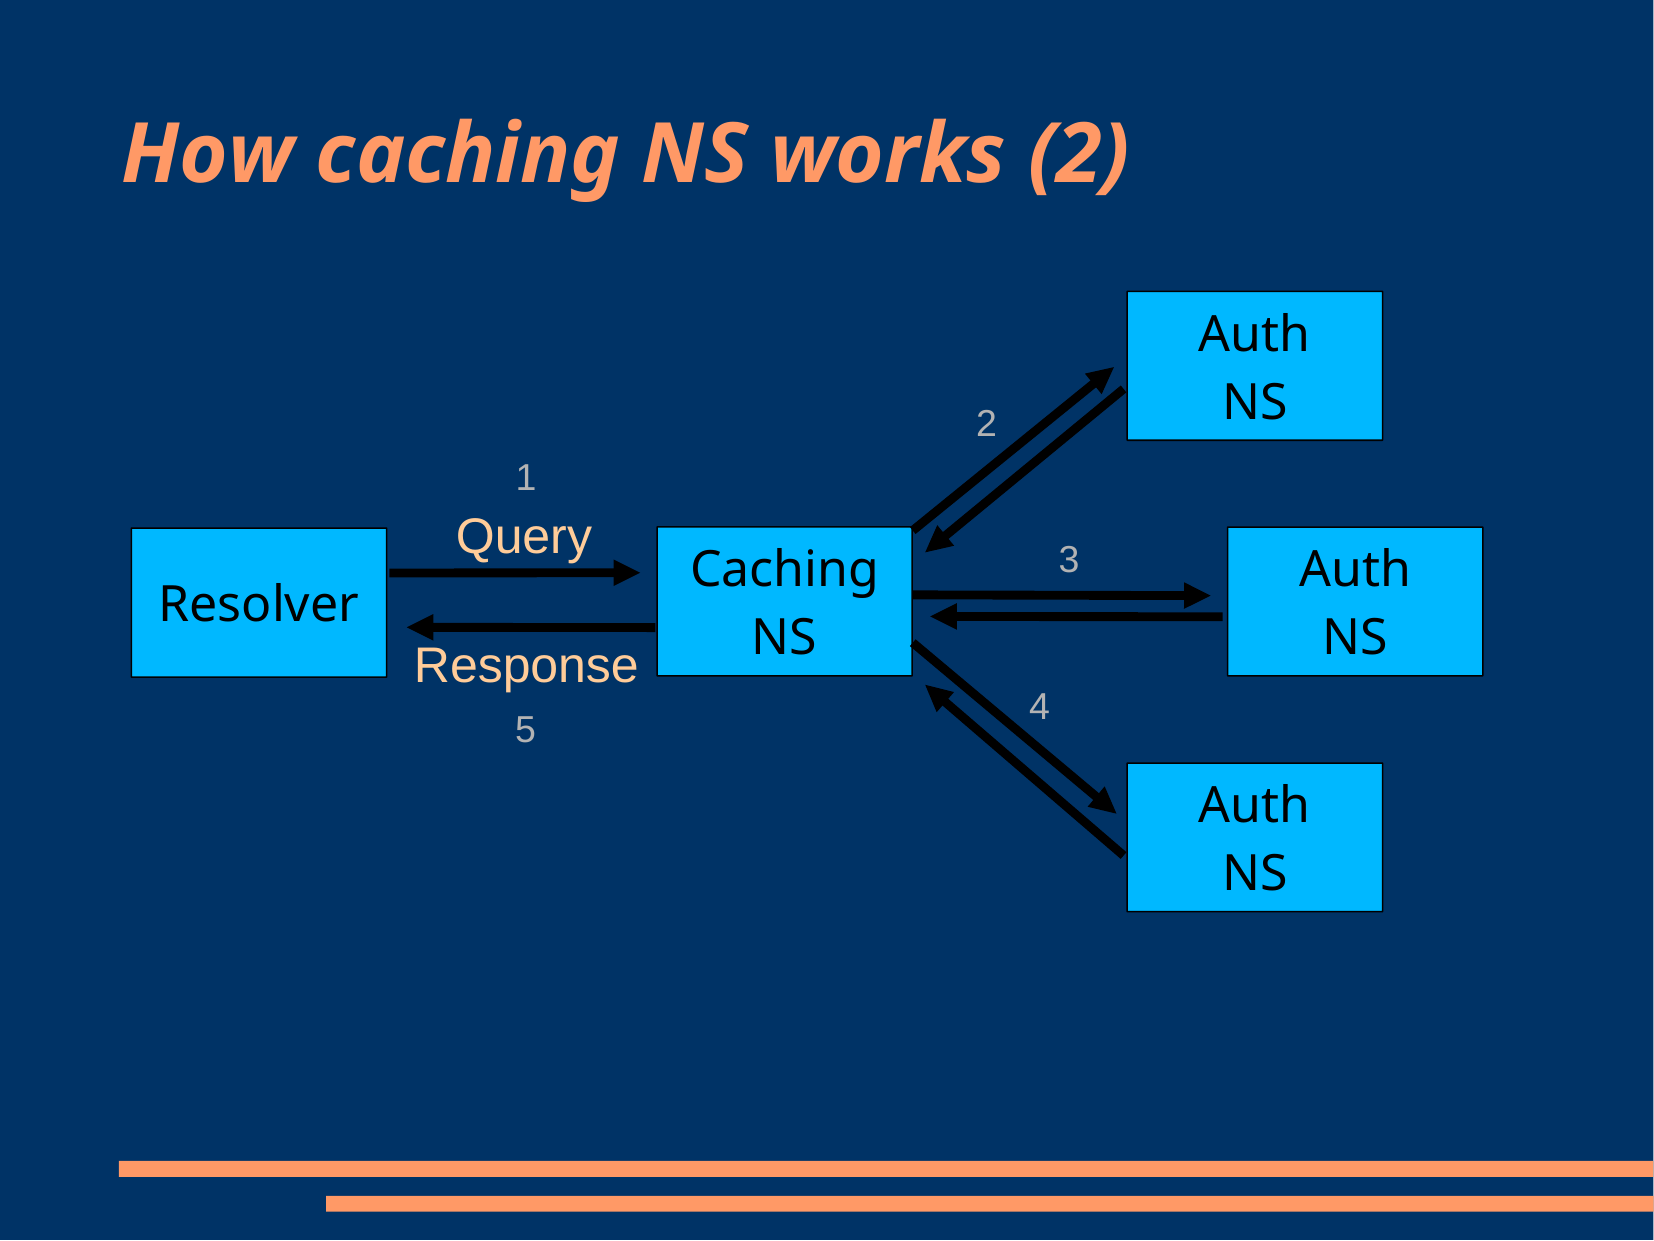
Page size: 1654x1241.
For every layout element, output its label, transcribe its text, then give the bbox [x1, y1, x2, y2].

text_box Query [455, 507, 593, 583]
text_box 3 [1058, 538, 1080, 596]
text_box Caching NS [657, 527, 913, 676]
text_box 1 [515, 456, 537, 515]
text_box 5 [515, 708, 537, 767]
text_box 4 [1029, 685, 1050, 744]
text_box 2 [975, 402, 997, 461]
text_box Auth NS [1127, 763, 1383, 912]
title How caching NS works (2) [121, 46, 1534, 254]
text_box Resolver [131, 528, 387, 678]
text_box Auth NS [1127, 291, 1383, 441]
text_box Auth NS [1227, 527, 1483, 676]
text_box Response [414, 637, 639, 713]
